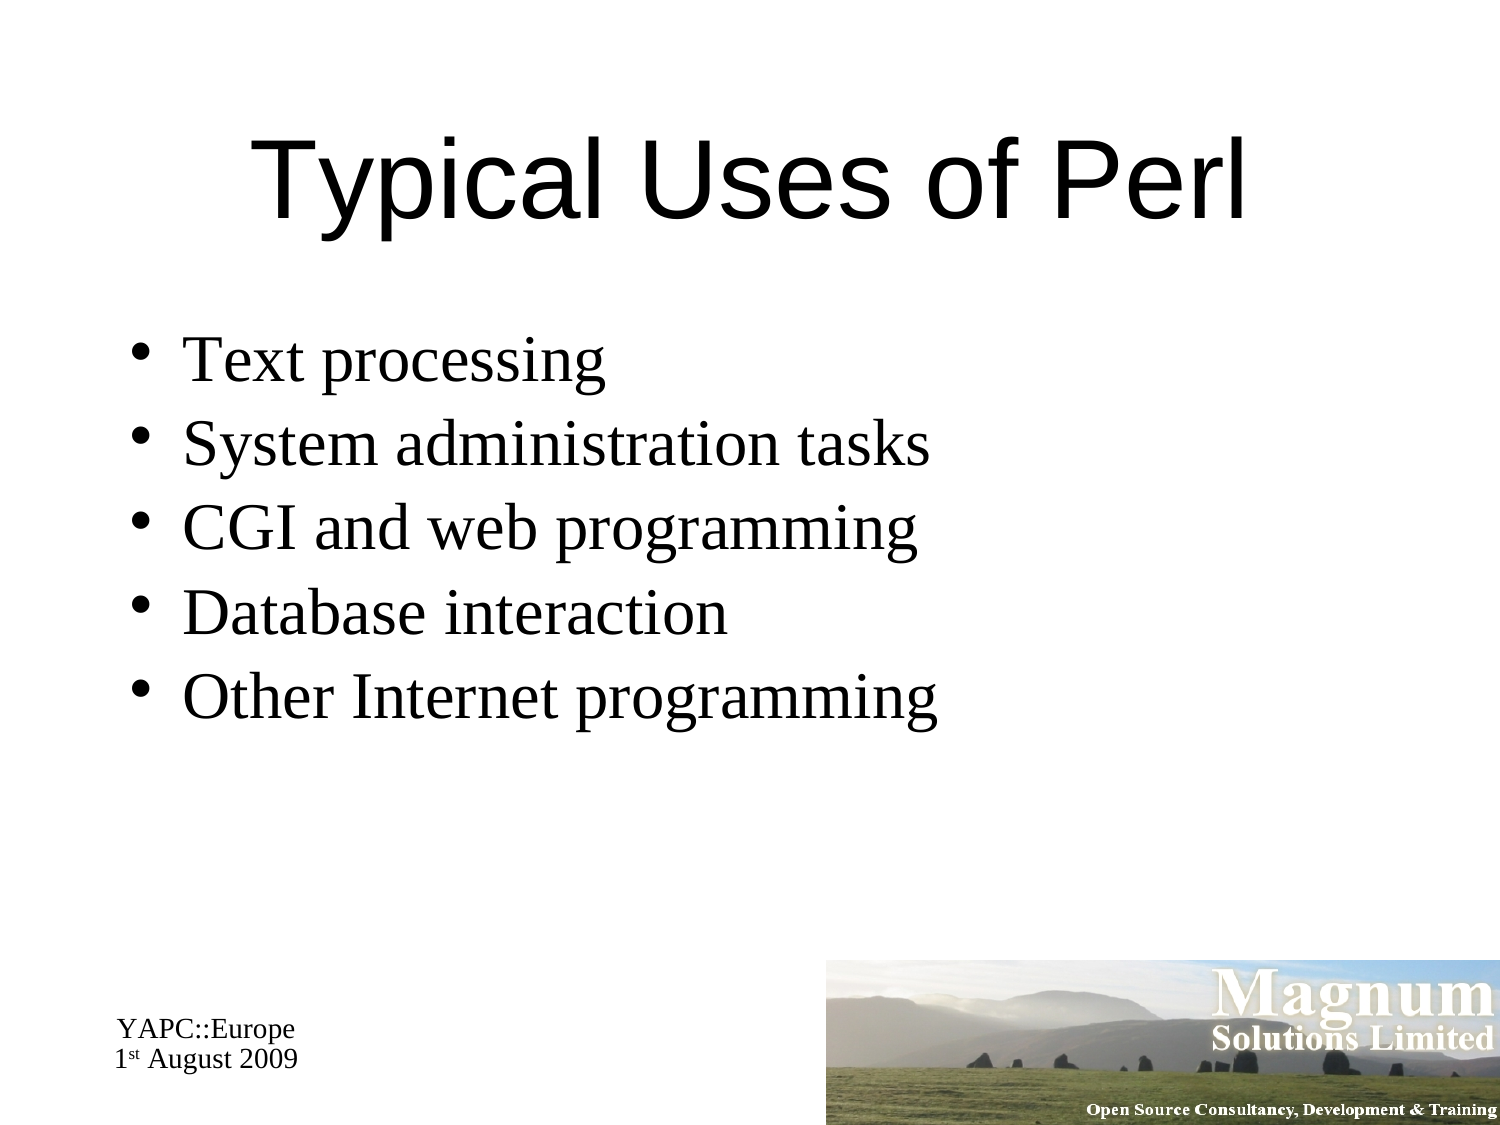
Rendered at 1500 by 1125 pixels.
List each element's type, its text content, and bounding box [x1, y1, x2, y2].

list Text processing System administration tasks CGI and web programming Database interaction Other Internet programming [112, 337, 1388, 750]
picture [826, 960, 1500, 1125]
title Typical Uses of Perl [112, 62, 1388, 250]
